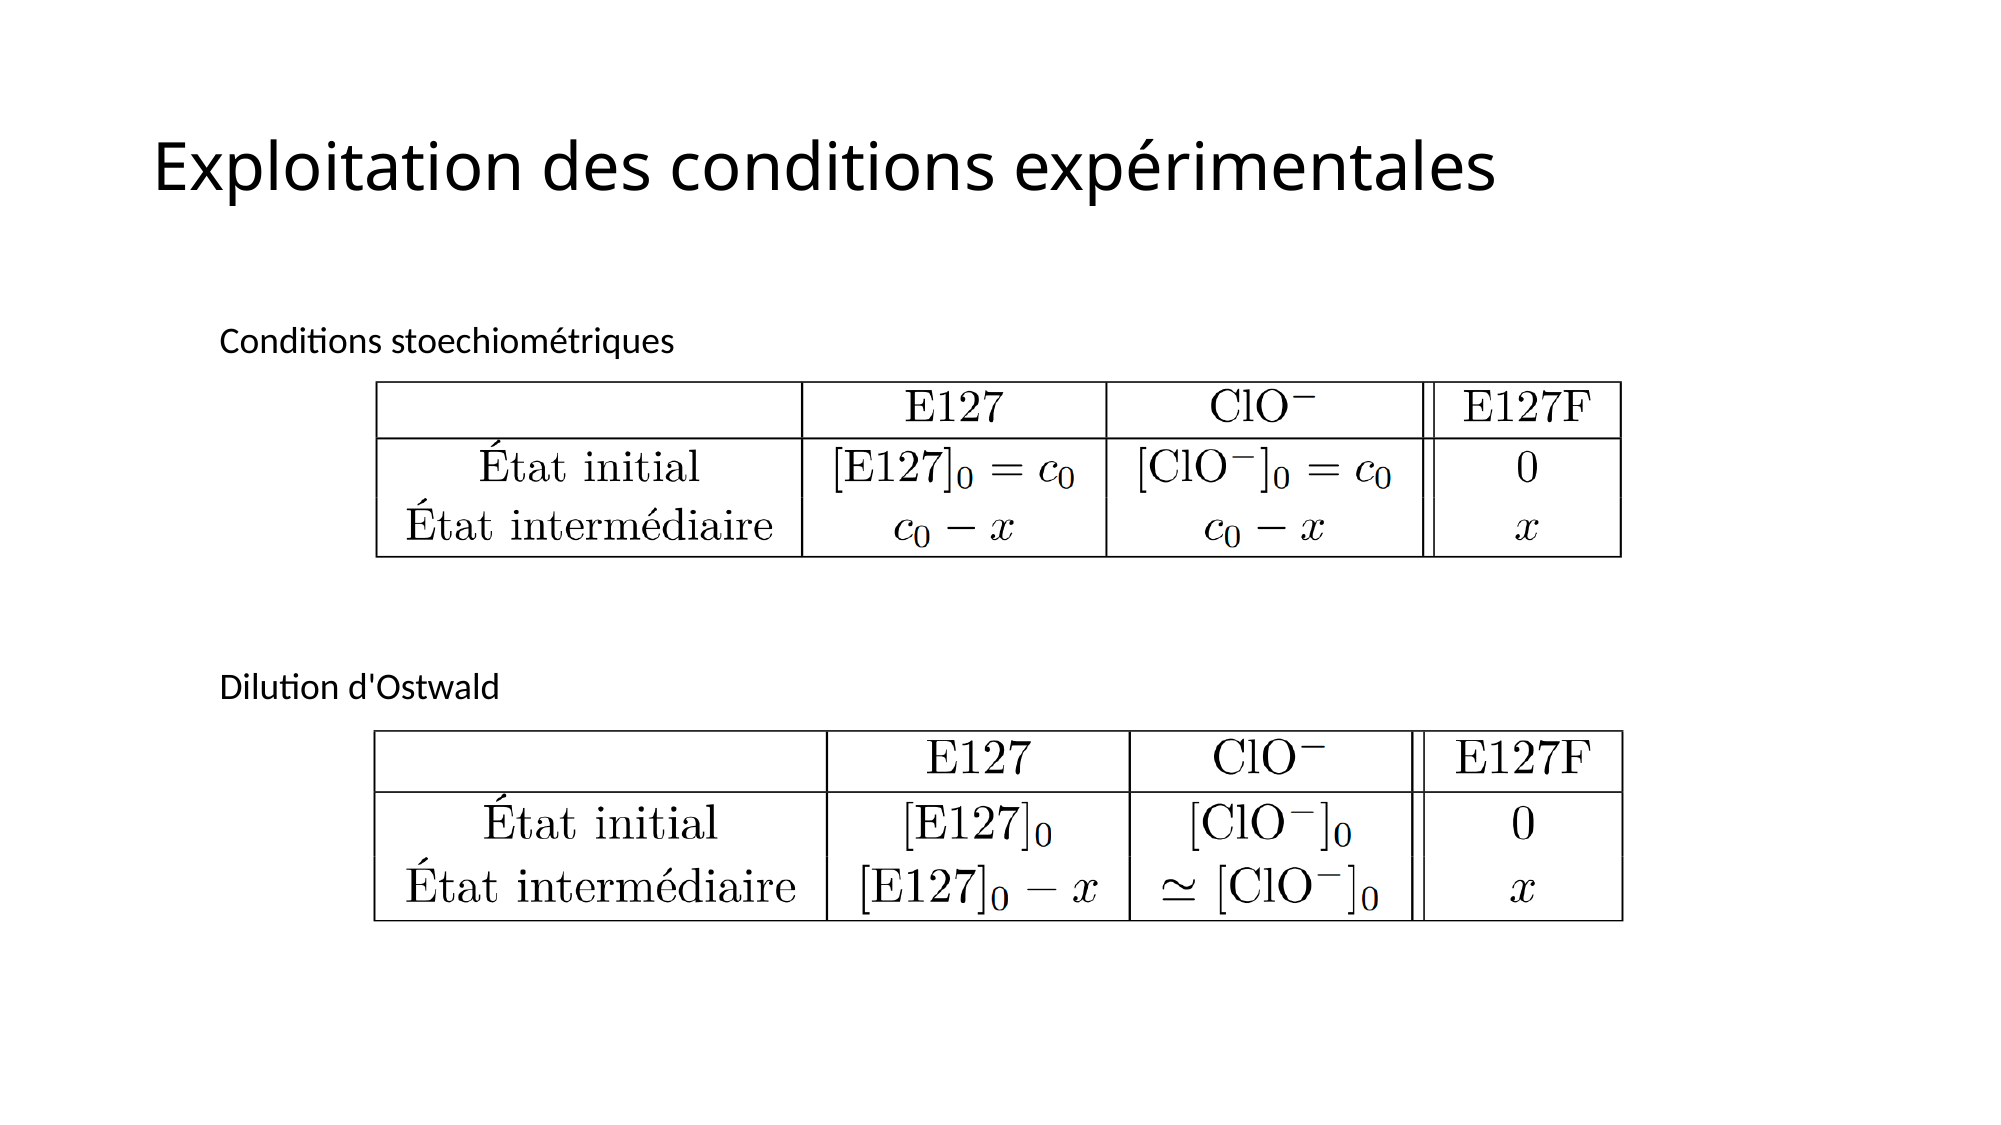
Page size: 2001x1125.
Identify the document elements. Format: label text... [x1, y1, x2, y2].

text_box Conditions stoechiométriques [204, 308, 796, 370]
picture [369, 725, 1633, 931]
text_box Dilution d'Ostwald [204, 654, 796, 716]
picture [369, 372, 1633, 564]
title Exploitation des conditions expérimentales [137, 59, 1863, 278]
